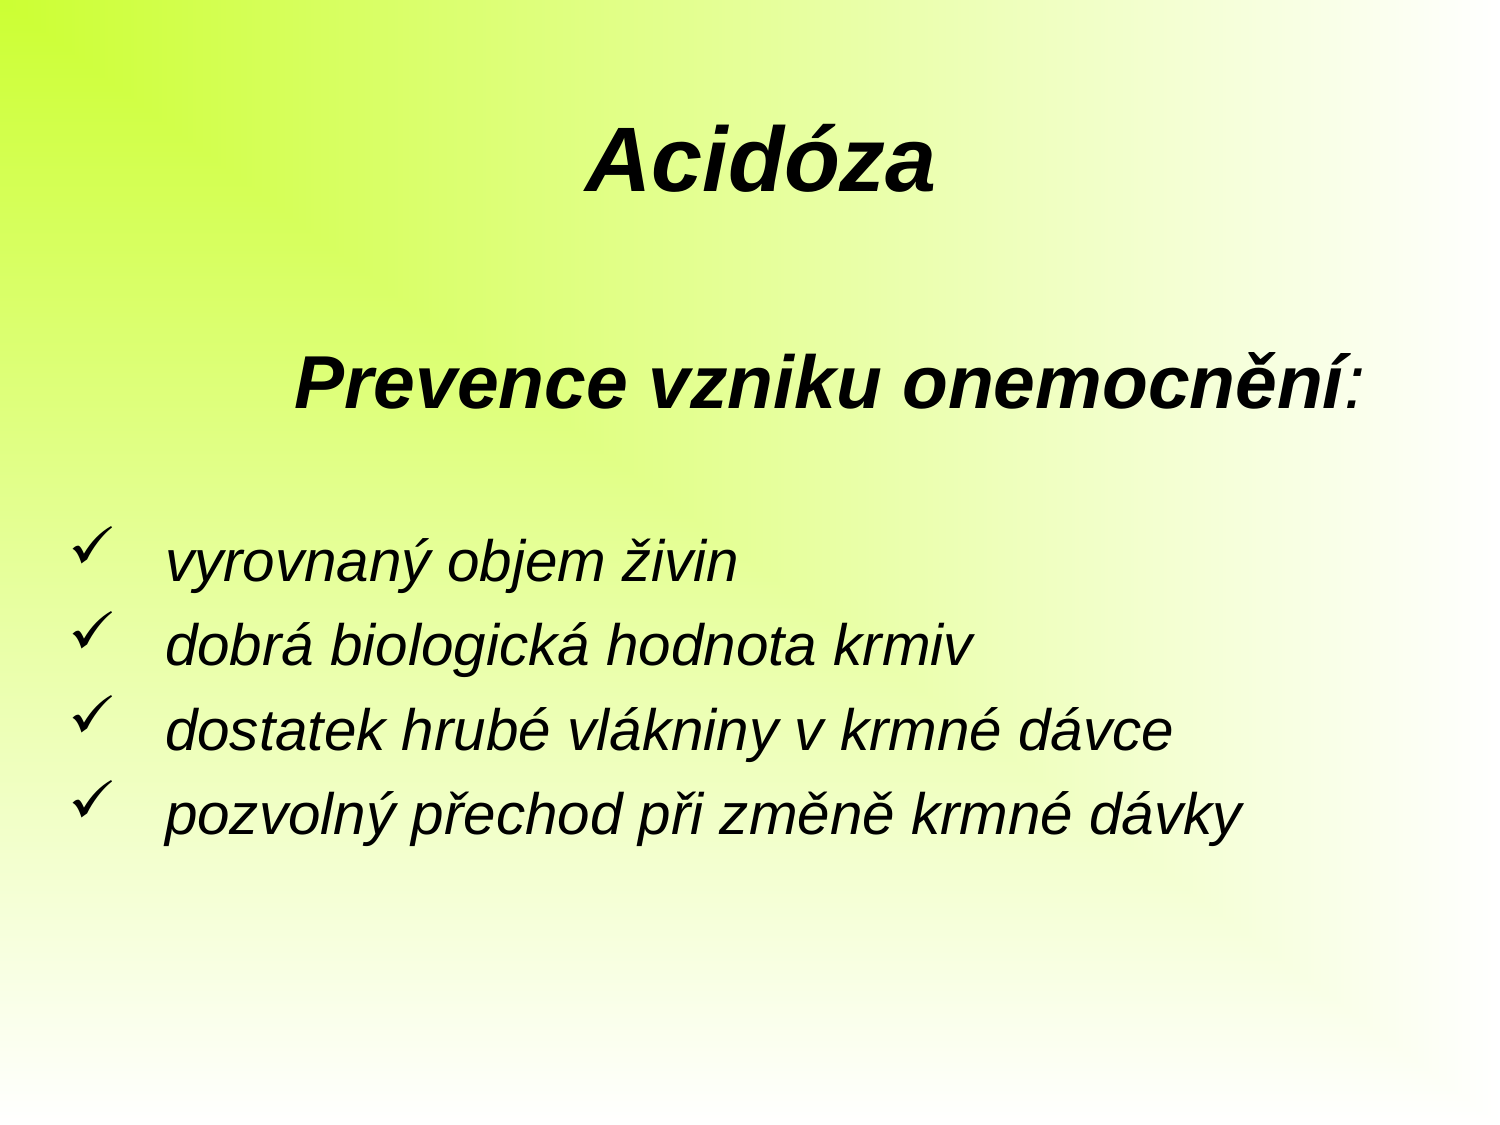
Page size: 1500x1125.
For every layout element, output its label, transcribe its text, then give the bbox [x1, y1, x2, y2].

text_box Prevence vzniku onemocnění: vyrovnaný objem živin dobrá biologická hodnota krmiv dostatek hrubé vlákniny v krmné dávce pozvolný přechod při změně krmné dávky [53, 326, 1459, 1095]
title Acidóza [123, 90, 1399, 221]
picture [0, 0, 1500, 1125]
